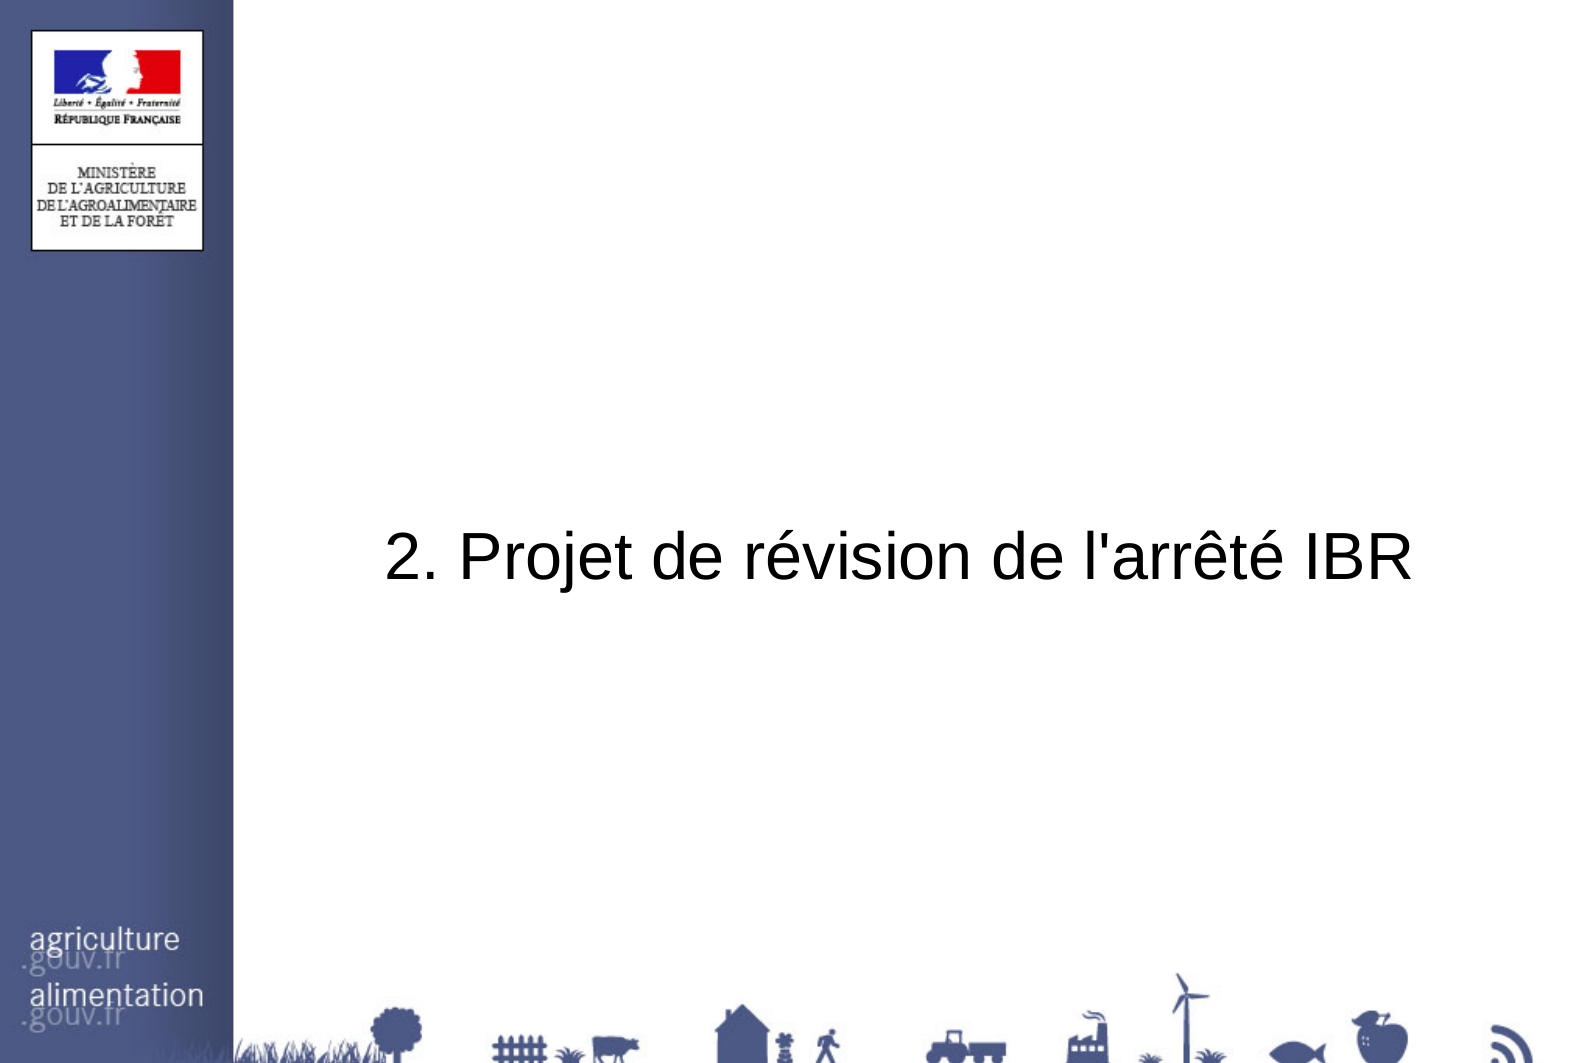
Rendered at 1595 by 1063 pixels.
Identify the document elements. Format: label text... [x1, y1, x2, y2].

subtitle 2. Projet de révision de l'arrêté IBR [265, 248, 1536, 866]
picture [0, 0, 1595, 1063]
